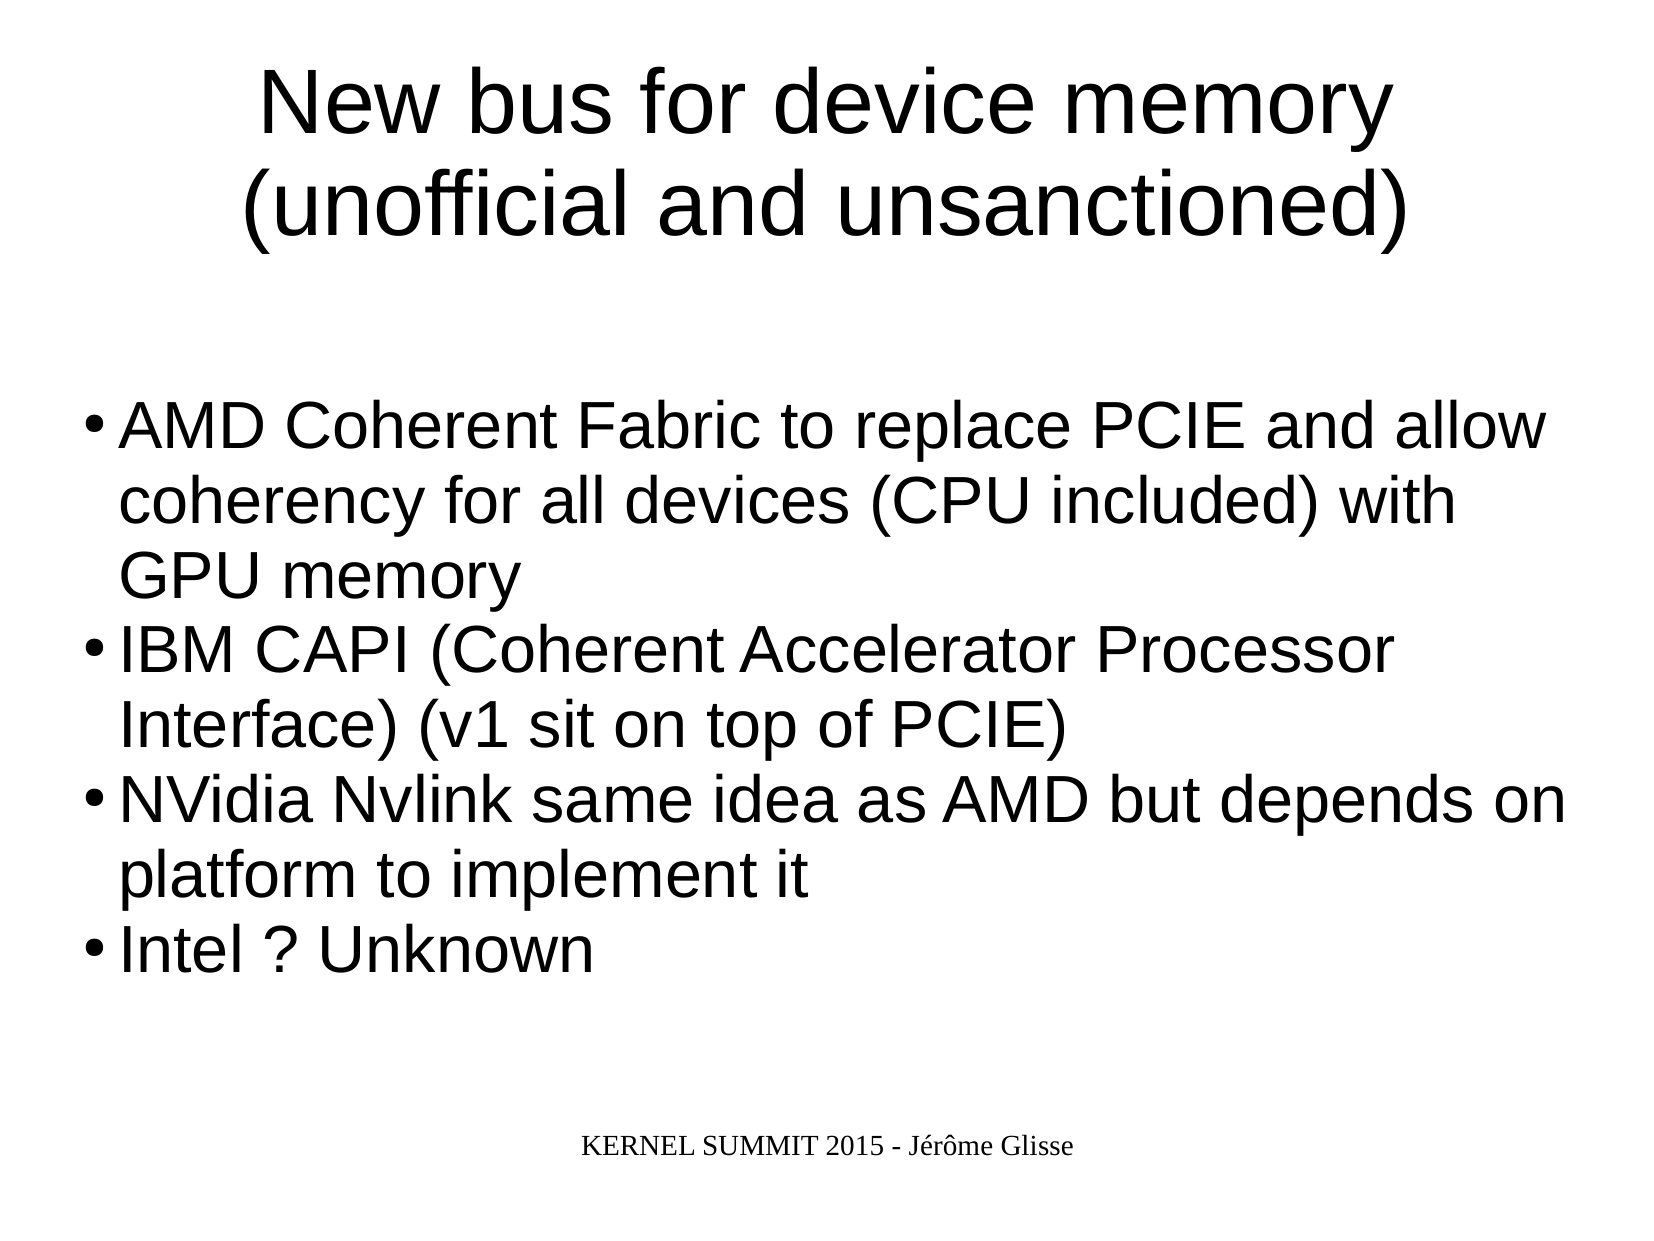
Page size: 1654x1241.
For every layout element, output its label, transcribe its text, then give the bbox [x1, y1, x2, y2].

subtitle AMD Coherent Fabric to replace PCIE and allow coherency for all devices (CPU included) with GPU memory IBM CAPI (Coherent Accelerator Processor Interface) (v1 sit on top of PCIE) NVidia Nvlink same idea as AMD but depends on platform to implement it Intel ? Unknown [82, 290, 1571, 1010]
title New bus for device memory (unofficial and unsanctioned) [82, 49, 1571, 257]
